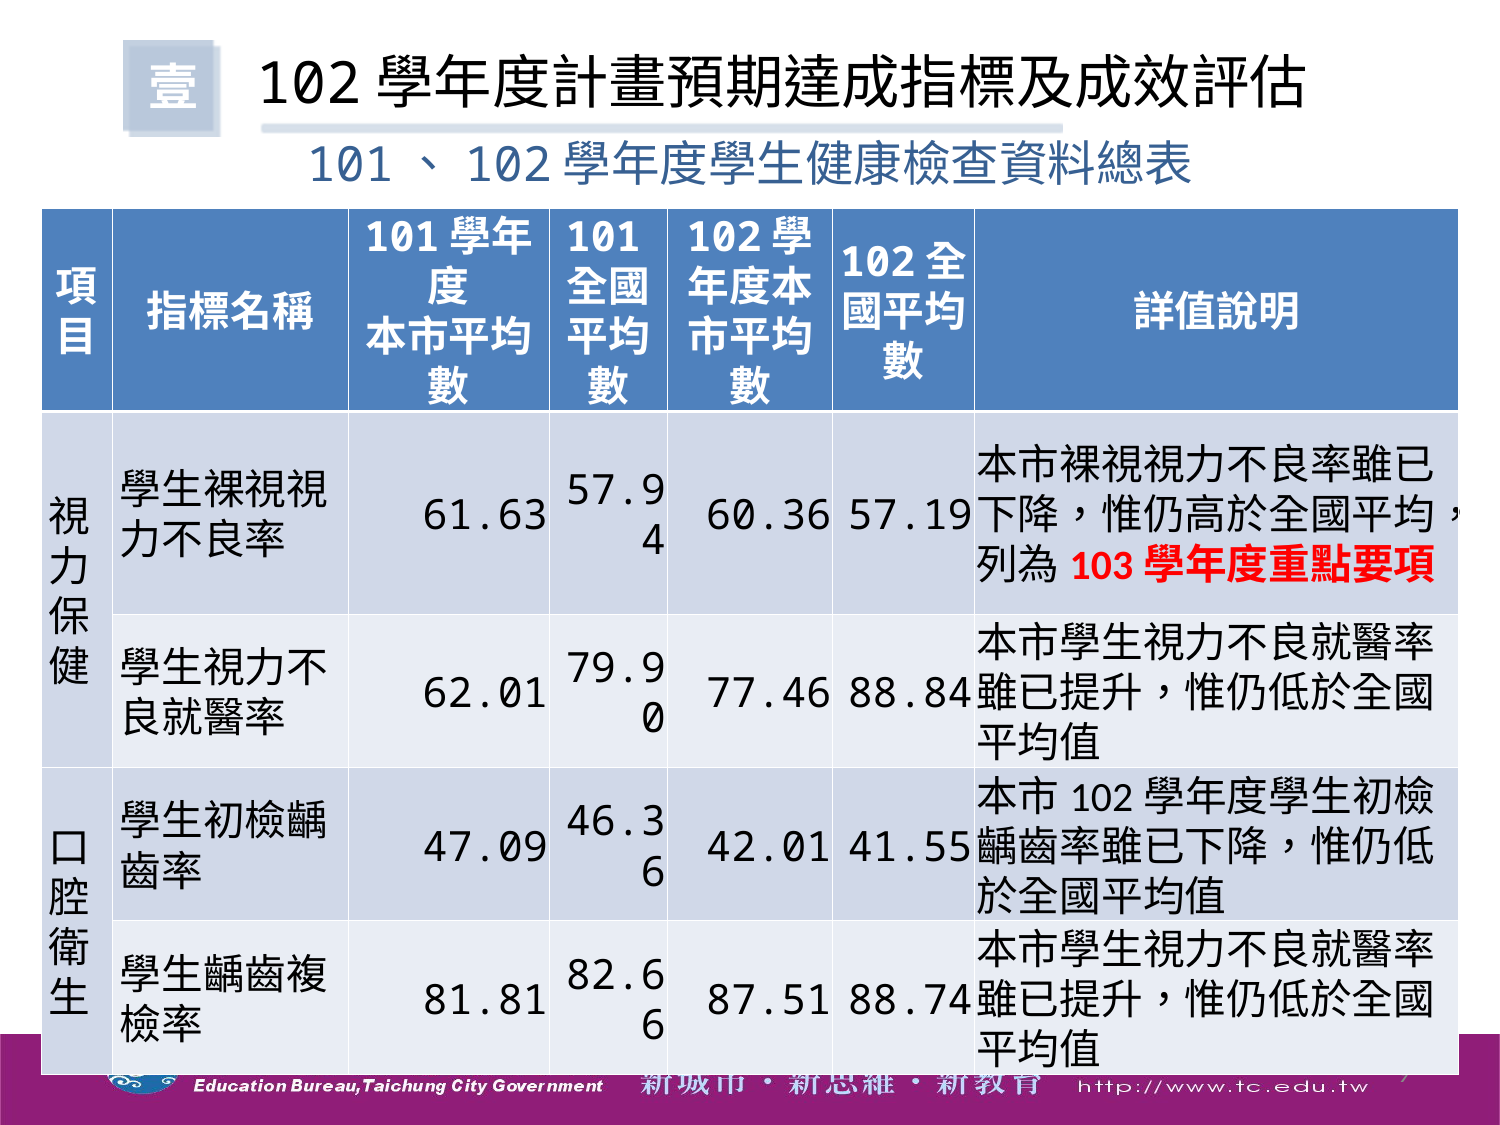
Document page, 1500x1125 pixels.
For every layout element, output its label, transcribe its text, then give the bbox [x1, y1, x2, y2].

table_cell 41.55 [833, 768, 974, 920]
text_box <number> [1074, 1075, 1426, 1103]
table_cell 學生初檢齲齒率 [113, 768, 348, 920]
table_cell 82.66 [550, 921, 667, 1074]
table_cell 本市學生視力不良就醫率雖已提升，惟仍低於全國平均值 [975, 921, 1458, 1074]
table_header 指標名稱 [113, 209, 348, 410]
text_box 102學年度計畫預期達成指標及成效評估 [241, 37, 1377, 124]
table_cell 81.81 [349, 921, 549, 1074]
table_cell 88.74 [833, 921, 974, 1074]
table_cell 學生齲齒複檢率 [113, 921, 348, 1074]
table_cell 本市裸視視力不良率雖已下降，惟仍高於全國平均，列為103學年度重點要項 [975, 413, 1458, 614]
table_cell 87.51 [668, 921, 832, 1074]
table_cell 88.84 [833, 615, 974, 767]
table_cell 本市學生視力不良就醫率雖已提升，惟仍低於全國平均值 [975, 615, 1458, 767]
table_cell 61.63 [349, 413, 549, 614]
table_header 101學年度 本市平均數 [349, 209, 549, 410]
table_cell 42.01 [668, 768, 832, 920]
picture [123, 40, 1063, 137]
table_header 102學年度本市平均數 [668, 209, 832, 410]
table_header 項目 [42, 209, 112, 410]
table_cell 口腔 衛生 [42, 768, 112, 1074]
table_cell 46.36 [550, 768, 667, 920]
table_cell 57.19 [833, 413, 974, 614]
table_cell 視力 保健 [42, 413, 112, 767]
table_cell 學生裸視視力不良率 [113, 413, 348, 614]
table_cell 本市102學年度學生初檢齲齒率雖已下降，惟仍低於全國平均值 [975, 768, 1458, 920]
text_box 壹 [134, 47, 199, 124]
table_cell 47.09 [349, 768, 549, 920]
table_header 101全國平均數 [550, 209, 667, 410]
list 101、102學年度學生健康檢查資料總表 [0, 125, 1500, 1024]
table_cell 學生視力不良就醫率 [113, 615, 348, 767]
table_header 詳值說明 [975, 209, 1458, 410]
picture [0, 1034, 1500, 1125]
table_header 102全國平均數 [833, 209, 974, 410]
table_cell 60.36 [668, 413, 832, 614]
table_cell 79.90 [550, 615, 667, 767]
table_cell 77.46 [668, 615, 832, 767]
table_cell 57.94 [550, 413, 667, 614]
table_cell 62.01 [349, 615, 549, 767]
